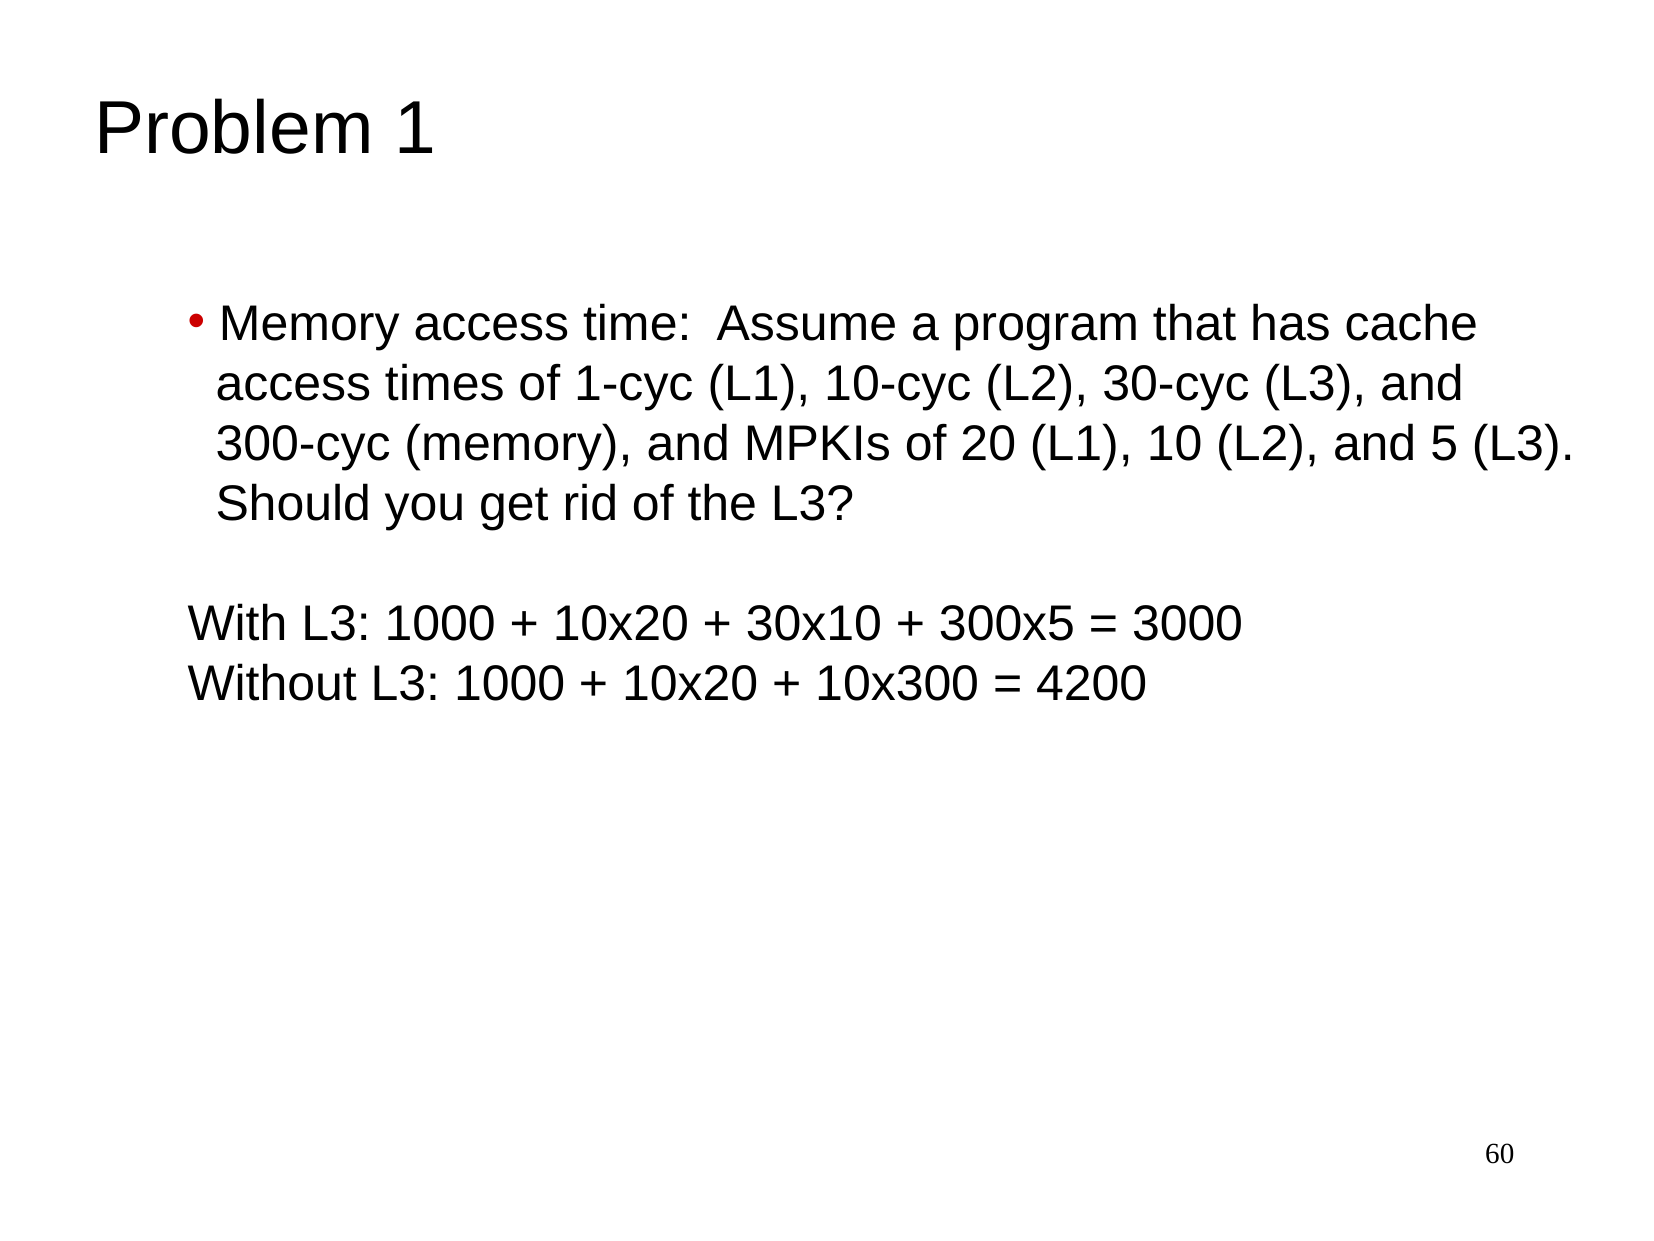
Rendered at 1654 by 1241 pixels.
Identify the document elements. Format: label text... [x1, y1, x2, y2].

text_box Memory access time: Assume a program that has cache access times of 1-cyc (L1), 10-cyc (L2), 30-cyc (L3), and 300-cyc (memory), and MPKIs of 20 (L1), 10 (L2), and 5 (L3). Should you get rid of the L3? With L3: 1000 + 10x20 + 30x10 + 300x5 = 3000 Without L3: 1000 + 10x20 + 10x300 = 4200 [172, 282, 1592, 719]
text_box Problem 1 [79, 71, 452, 177]
text_box <number> [1184, 1129, 1530, 1213]
